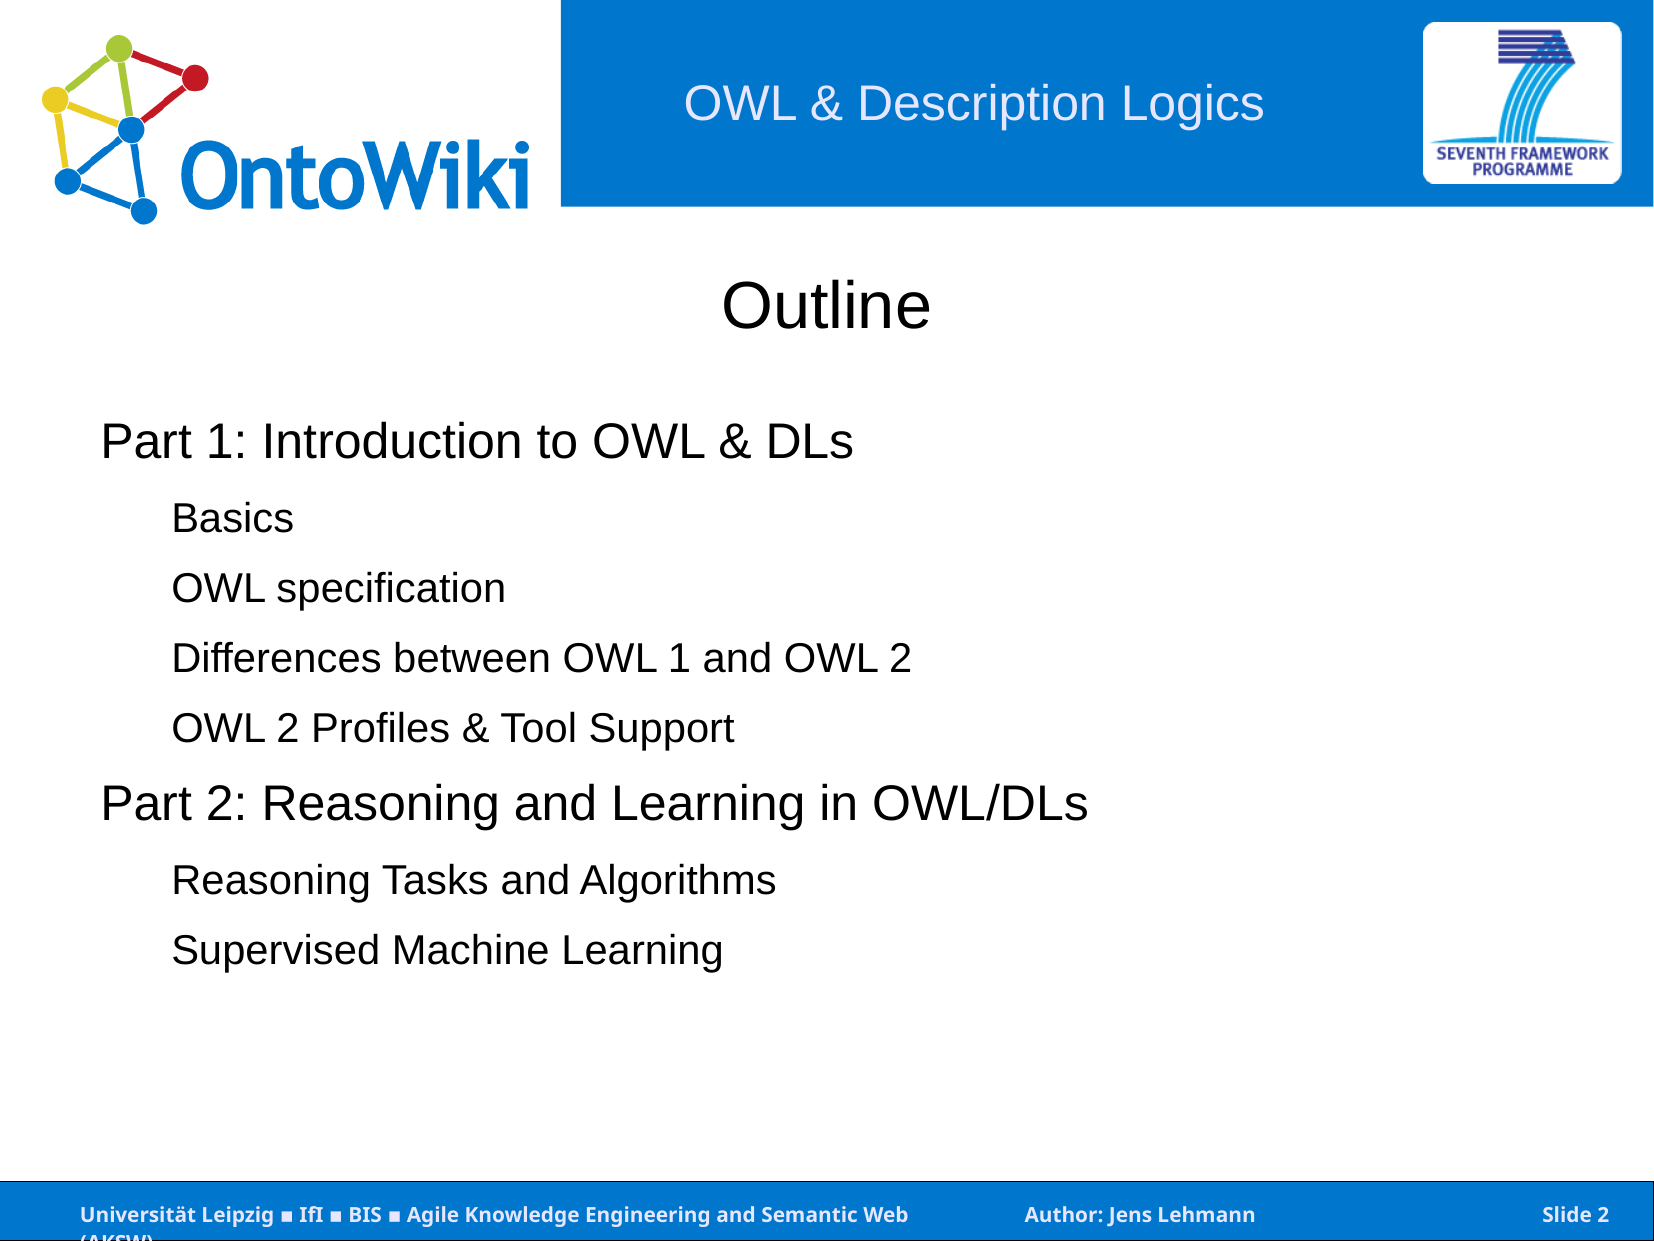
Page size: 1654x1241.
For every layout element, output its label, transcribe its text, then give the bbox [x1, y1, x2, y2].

picture [1423, 22, 1622, 184]
picture [41, 34, 532, 231]
title Outline [82, 236, 1571, 375]
list Part 1: Introduction to OWL & DLs Basics OWL specification Differences between OWL 1 and OWL 2 OWL 2 Profiles & Tool Support Part 2: Reasoning and Learning in OWL/DLs Reasoning Tasks and Algorithms Supervised Machine Learning [82, 413, 1571, 1151]
